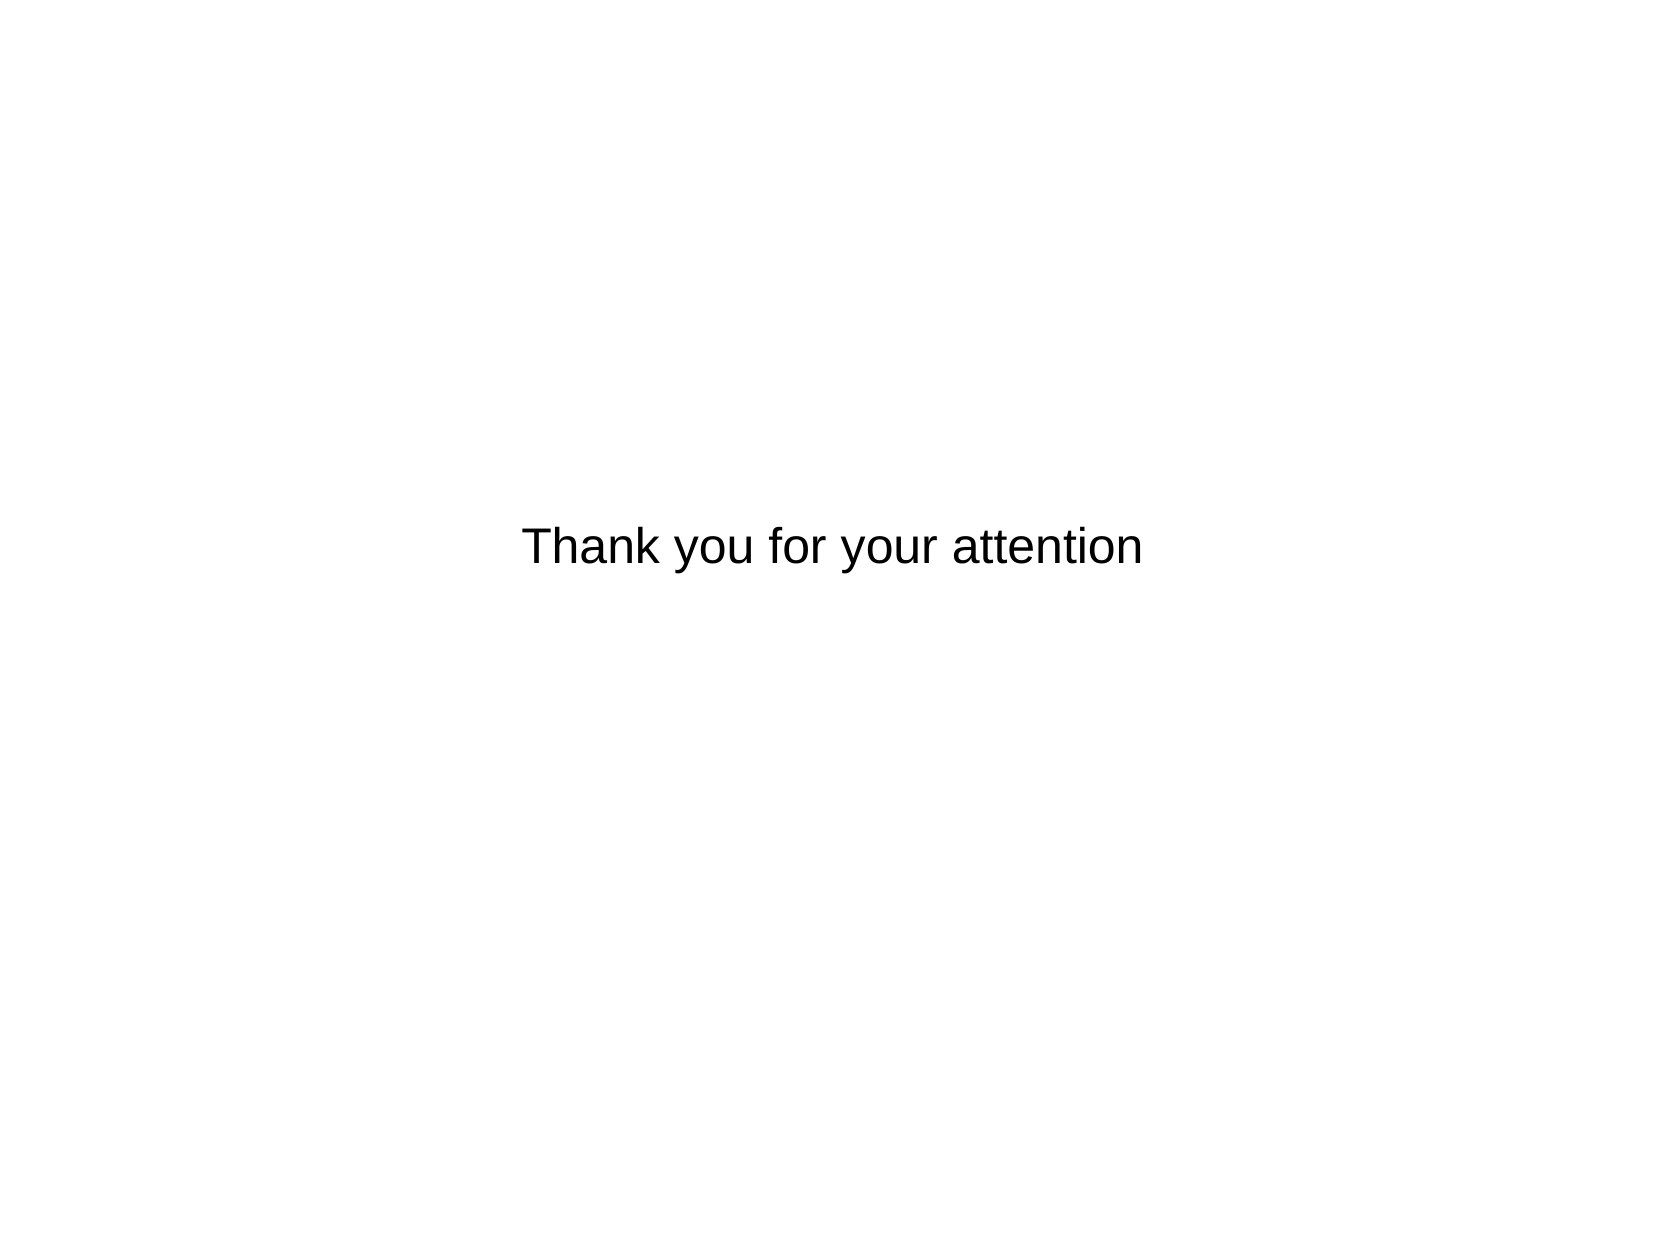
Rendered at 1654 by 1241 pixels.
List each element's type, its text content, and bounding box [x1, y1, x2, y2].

title Thank you for your attention [88, 442, 1577, 650]
